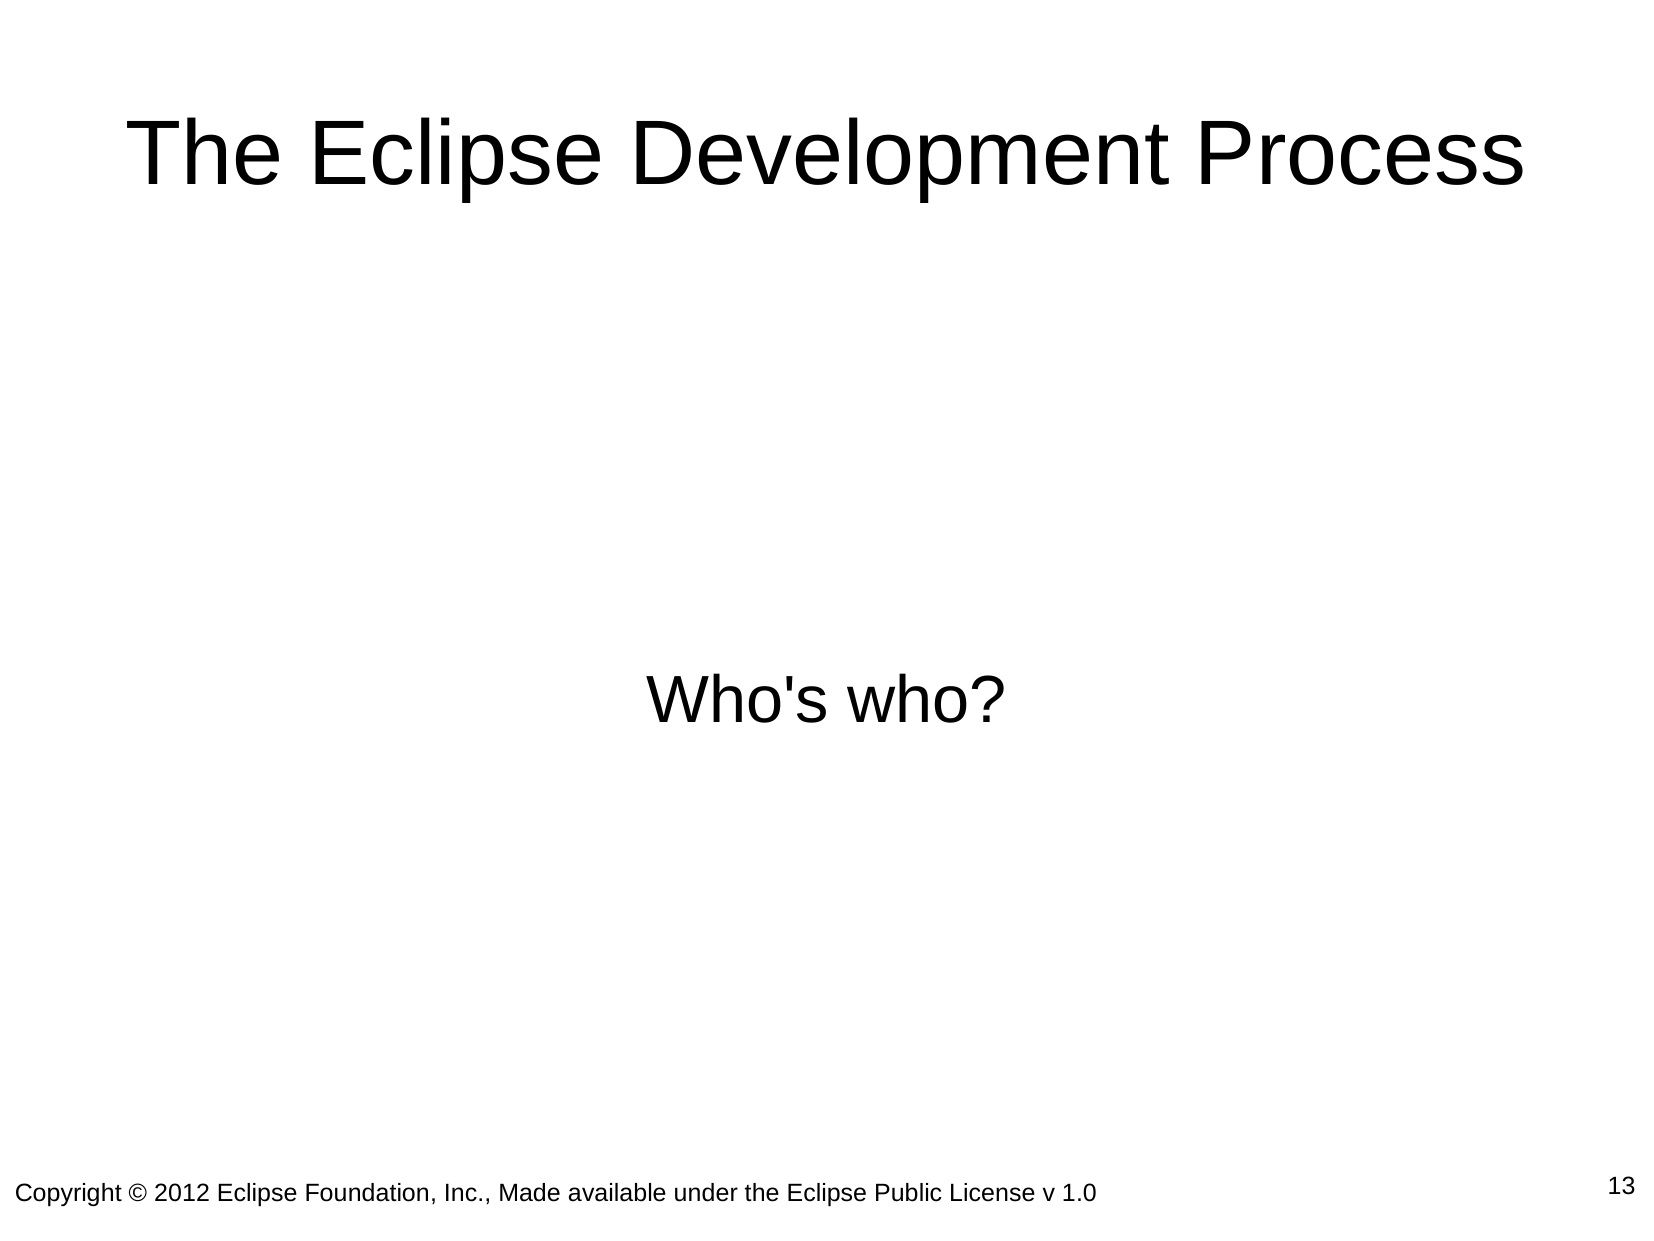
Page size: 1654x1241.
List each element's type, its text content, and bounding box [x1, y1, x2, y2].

title The Eclipse Development Process [82, 49, 1571, 257]
subtitle Who's who? [82, 290, 1571, 1109]
